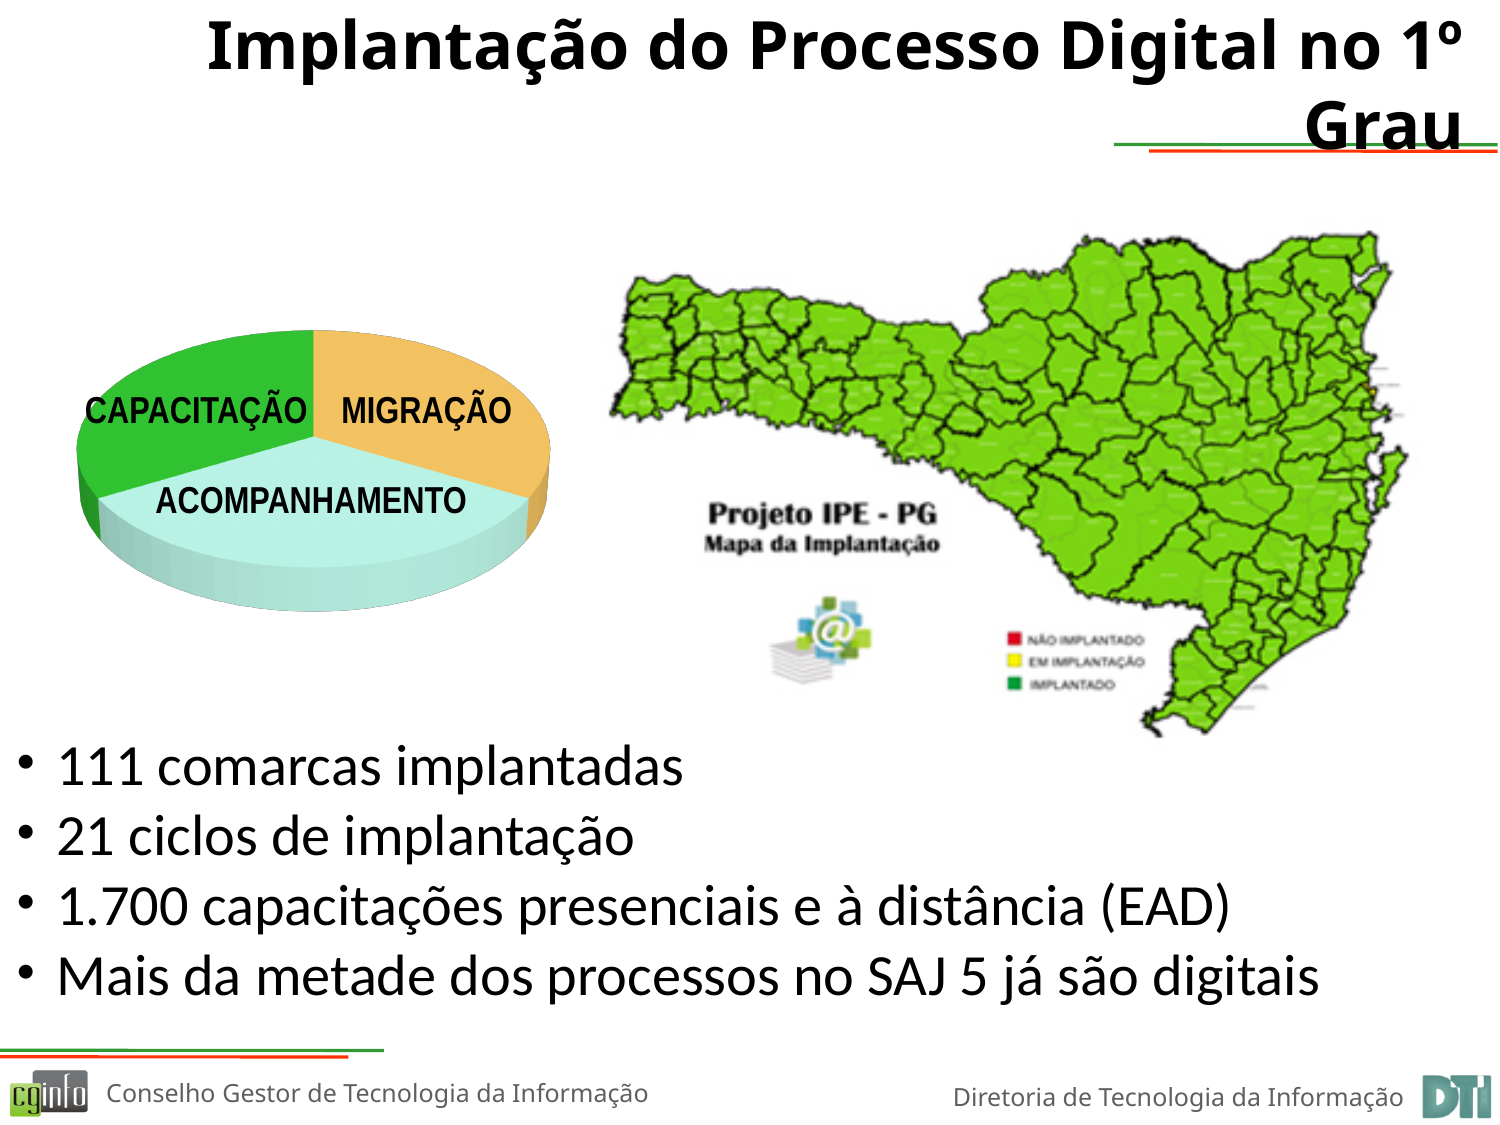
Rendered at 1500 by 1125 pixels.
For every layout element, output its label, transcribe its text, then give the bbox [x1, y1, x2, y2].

text_box MIGRAÇÃO [341, 385, 535, 438]
text_box CAPACITAÇÃO [84, 385, 326, 438]
chart [50, 322, 577, 620]
picture [5, 1061, 92, 1125]
title Implantação do Processo Digital no 1º Grau [45, 19, 1480, 148]
list 111 comarcas implantadas 21 ciclos de implantação 1.700 capacitações presenciais e à distância (EAD) Mais da metade dos processos no SAJ 5 já são digitais [0, 727, 1478, 1017]
picture [522, 162, 1500, 780]
picture [1419, 1073, 1493, 1120]
text_box ACOMPANHAMENTO [155, 476, 497, 529]
